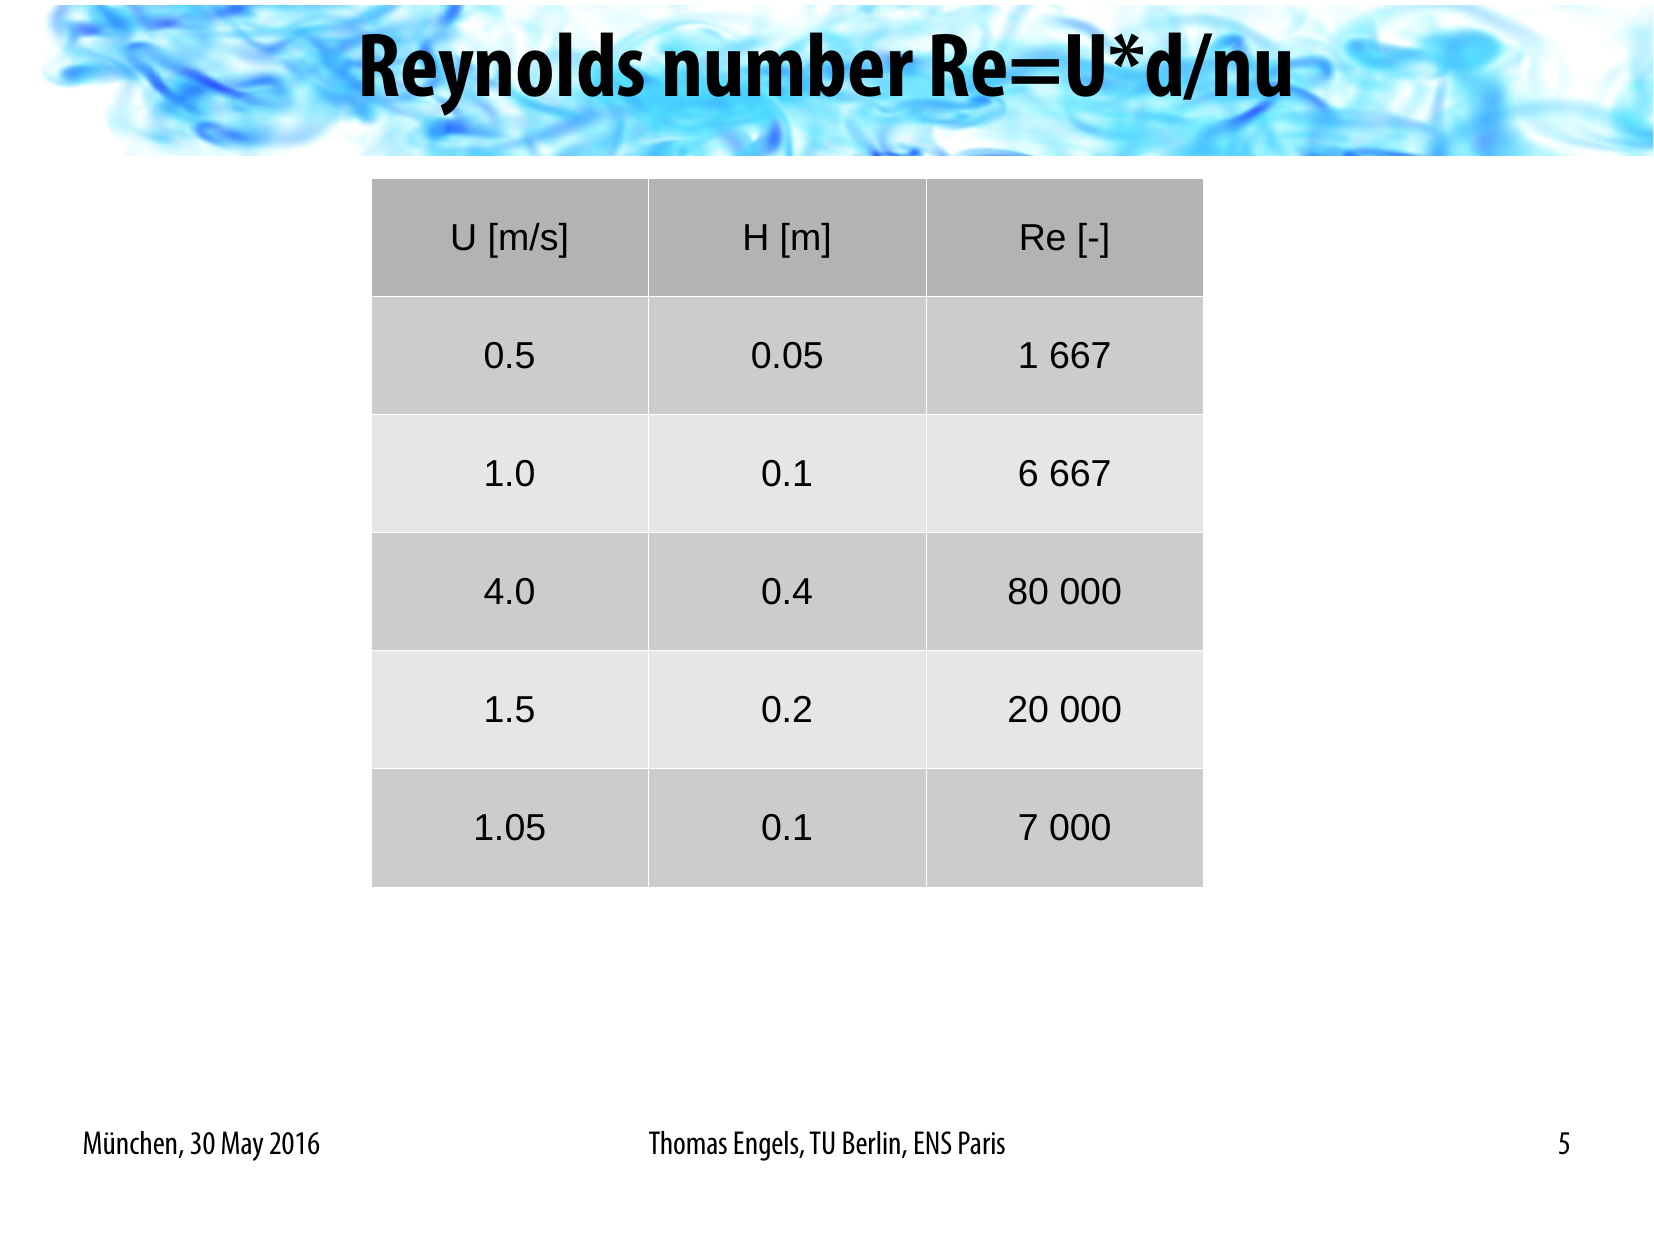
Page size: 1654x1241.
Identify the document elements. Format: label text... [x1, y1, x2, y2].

table_cell 6 667 [927, 415, 1203, 532]
table_cell 1.5 [372, 651, 648, 768]
table_cell 1.05 [372, 769, 648, 887]
title Reynolds number Re=U*d/nu [82, 0, 1571, 151]
table_cell 80 000 [927, 533, 1203, 650]
table_cell 0.5 [372, 297, 648, 414]
table_cell 1 667 [927, 297, 1203, 414]
table_cell 0.2 [649, 651, 926, 768]
table_cell 0.1 [649, 769, 926, 887]
table_cell 0.1 [649, 415, 926, 532]
table_cell 0.4 [649, 533, 926, 650]
picture [15, 5, 1654, 156]
table_cell 4.0 [372, 533, 648, 650]
table_cell 7 000 [927, 769, 1203, 887]
table_cell 0.05 [649, 297, 926, 414]
table_header U [m/s] [372, 179, 648, 296]
table_cell 1.0 [372, 415, 648, 532]
table_cell 20 000 [927, 651, 1203, 768]
table_header Re [-] [927, 179, 1203, 296]
table_header H [m] [649, 179, 926, 296]
